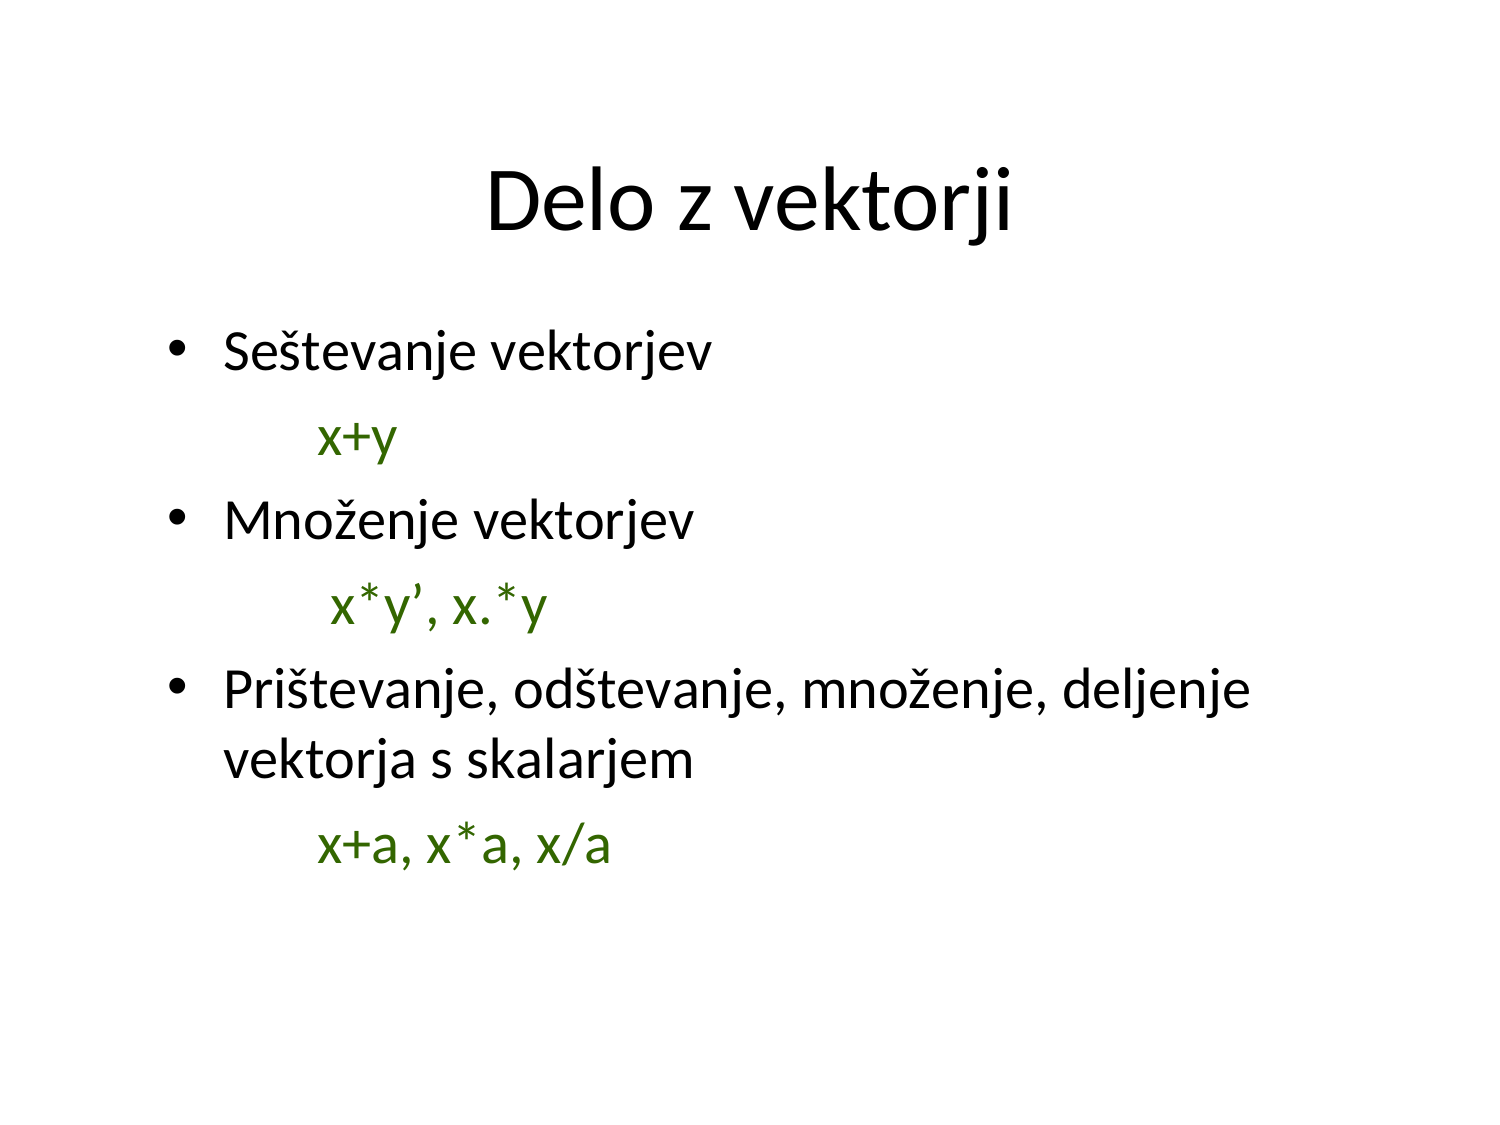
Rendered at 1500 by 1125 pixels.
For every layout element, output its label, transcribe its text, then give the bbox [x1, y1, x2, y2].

list [105, 269, 1322, 945]
title Delo z vektorji [112, 99, 1388, 288]
text_box Seštevanje vektorjev x+y Množenje vektorjev x*y’, x.*y Prištevanje, odštevanje, množenje, deljenje vektorja s skalarjem x+a, x*a, x/a [152, 304, 1369, 980]
